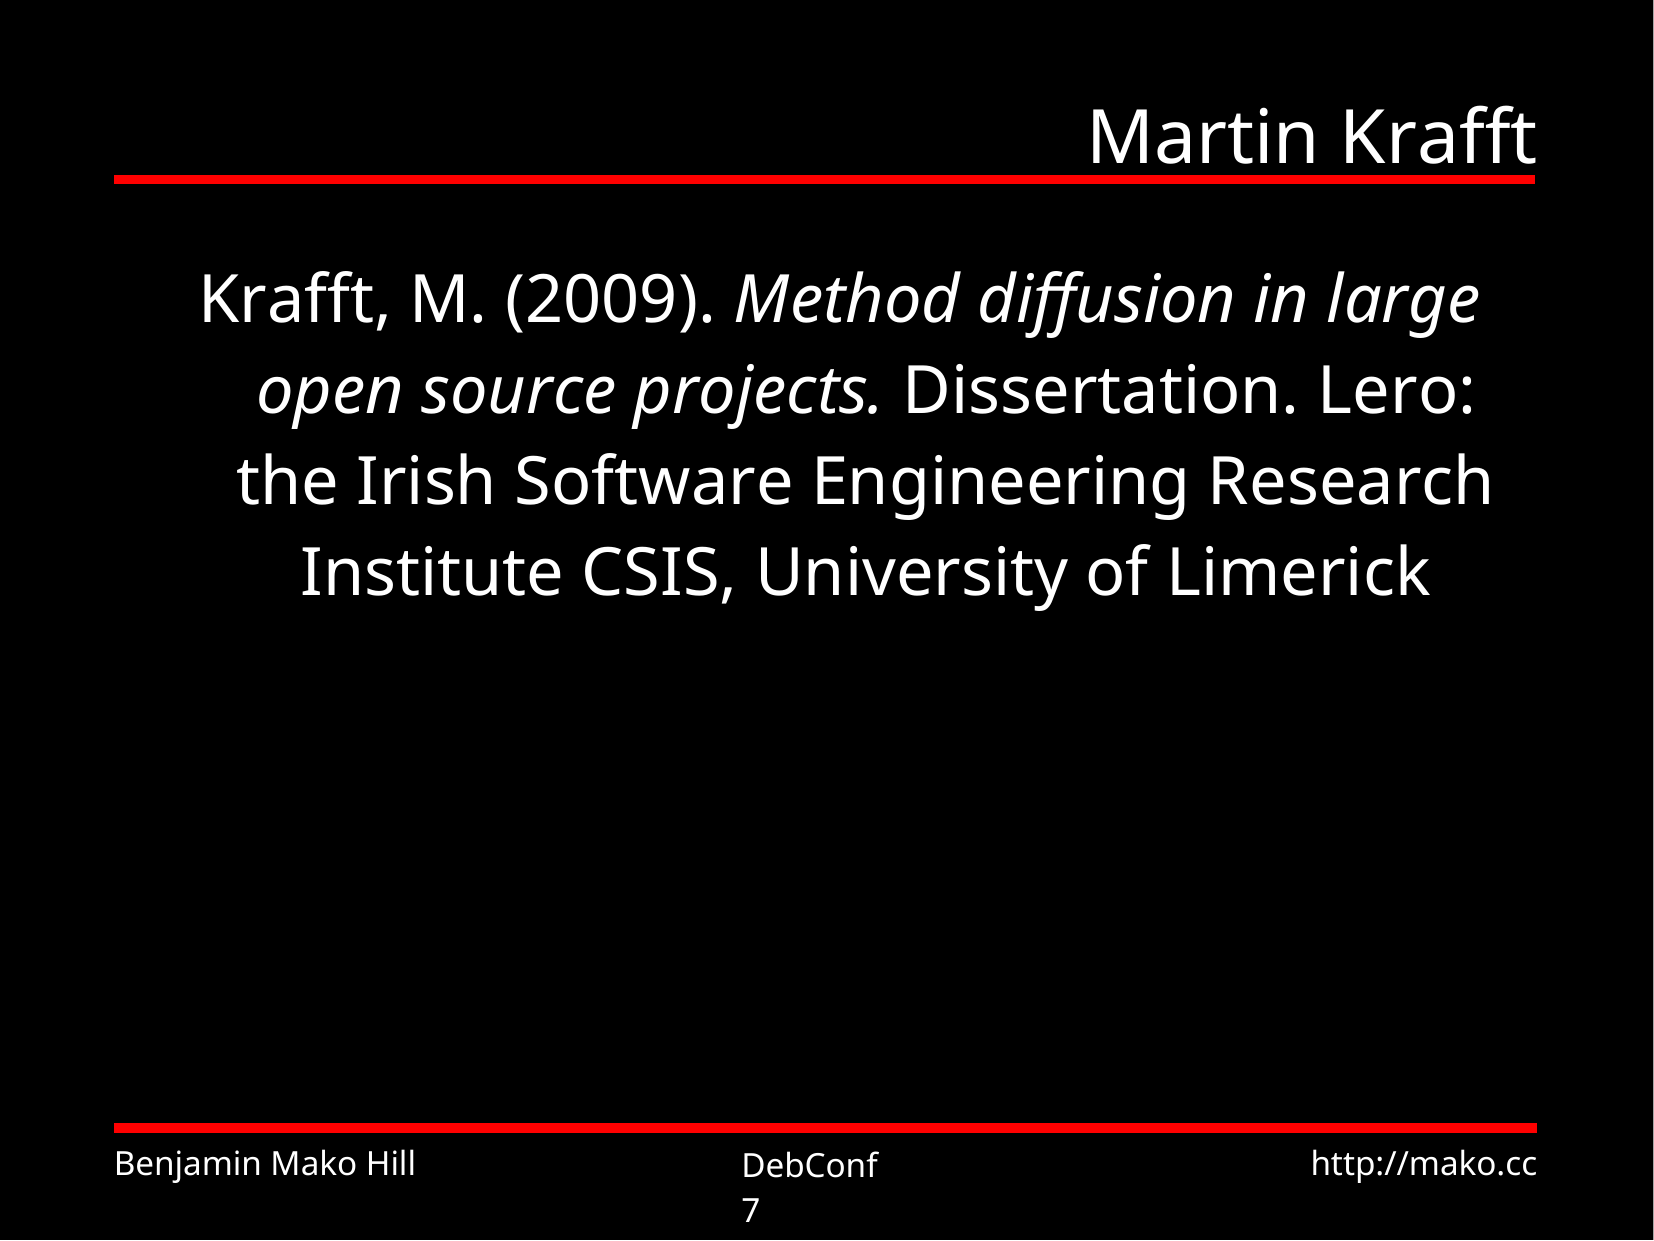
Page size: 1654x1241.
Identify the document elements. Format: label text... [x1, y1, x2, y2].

list Krafft, M. (2009). Method diffusion in large open source projects. Dissertation. Lero: the Irish Software Engineering Research Institute CSIS, University of Limerick [133, 251, 1530, 1089]
title Martin Krafft [125, 70, 1538, 198]
